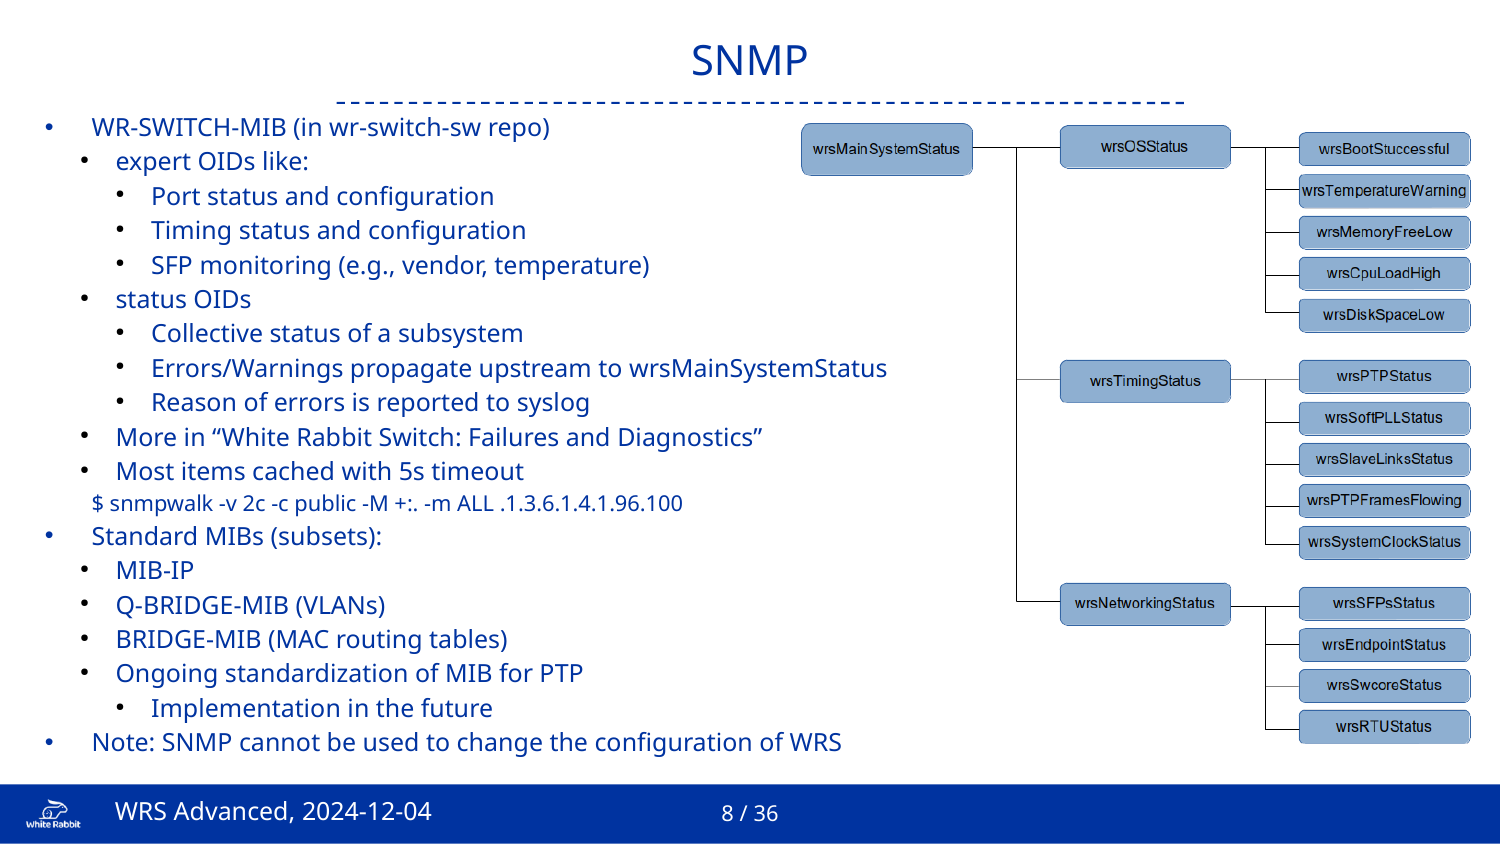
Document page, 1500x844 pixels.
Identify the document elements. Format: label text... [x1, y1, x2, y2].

text_box WR-SWITCH-MIB (in wr-switch-sw repo) expert OIDs like: Port status and configuration Timing status and configuration SFP monitoring (e.g., vendor, temperature) status OIDs Collective status of a subsystem Errors/Warnings propagate upstream to wrsMainSystemStatus Reason of errors is reported to syslog More in “White Rabbit Switch: Failures and Diagnostics” Most items cached with 5s timeout $ snmpwalk -v 2c -c public -M +:. -m ALL .1.3.6.1.4.1.96.100 Standard MIBs (subsets): MIB-IP Q-BRIDGE-MIB (VLANs) BRIDGE-MIB (MAC routing tables) Ongoing standardization of MIB for PTP Implementation in the future Note: SNMP cannot be used to change the configuration of WRS [30, 99, 1034, 765]
picture [747, 118, 1477, 755]
title SNMP [0, 0, 1500, 117]
slide_number <number> / 36 [0, 791, 1500, 837]
